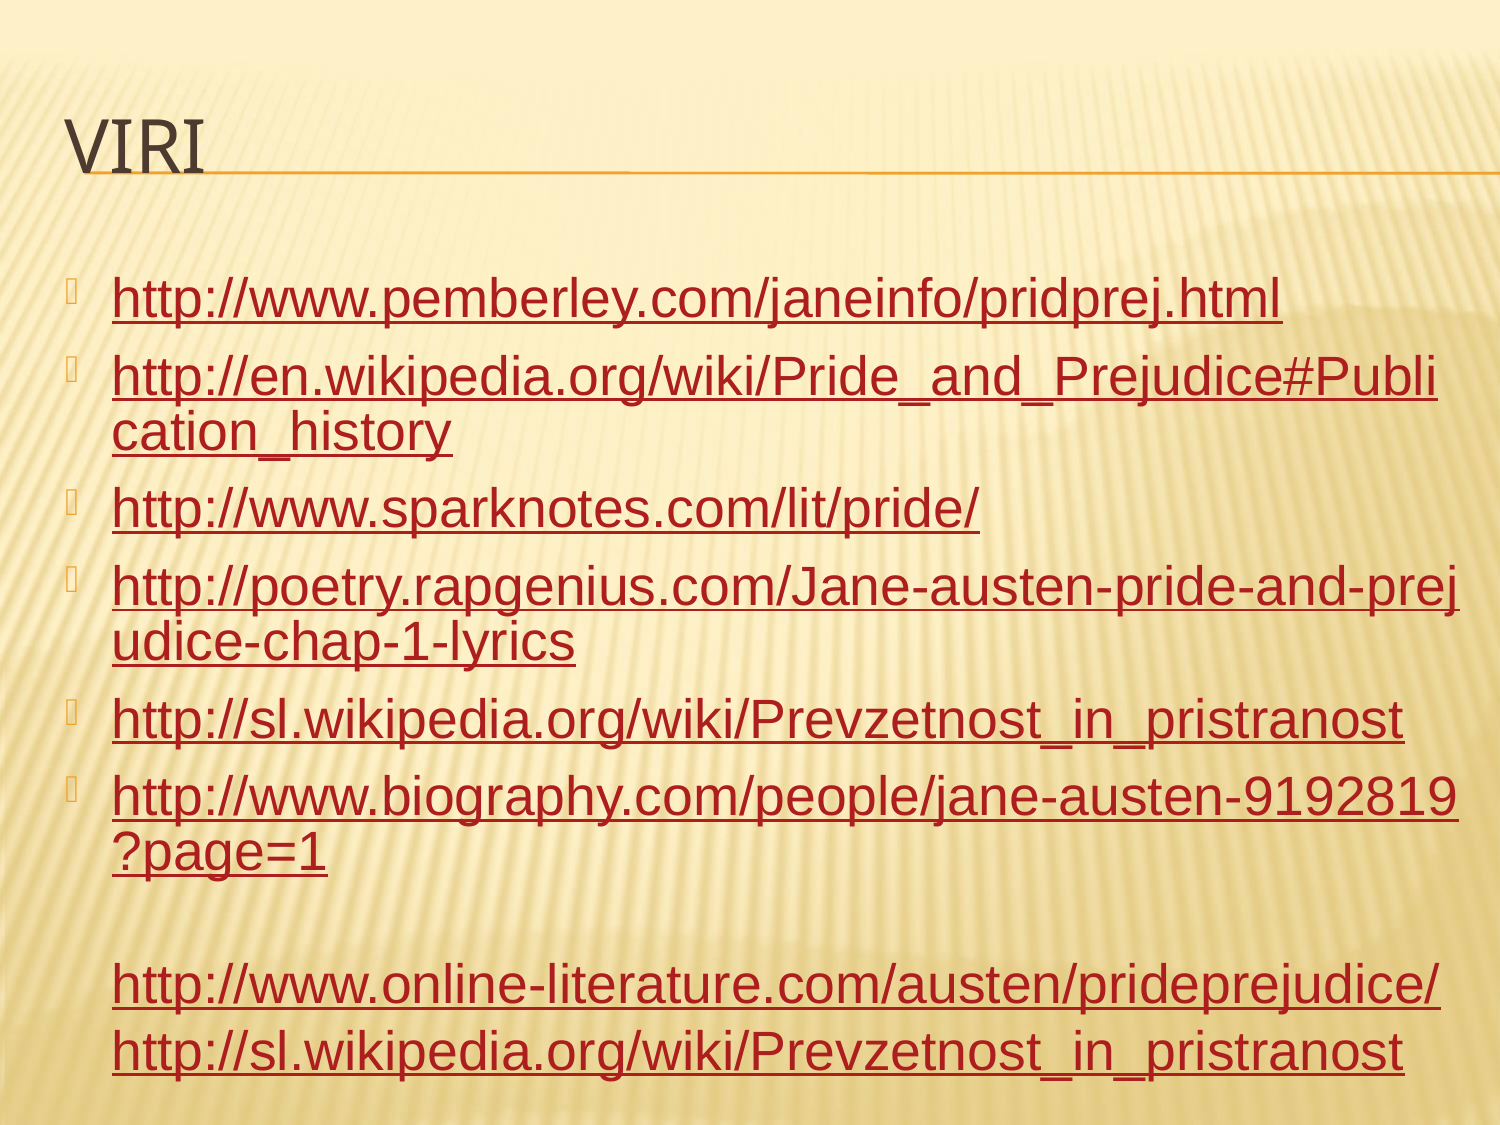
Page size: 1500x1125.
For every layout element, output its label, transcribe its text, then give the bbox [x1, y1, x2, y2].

title viri [50, 75, 1475, 213]
picture [0, 0, 1500, 1125]
list http://www.pemberley.com/janeinfo/pridprej.html http://en.wikipedia.org/wiki/Pride_and_Prejudice#Publication_history http://www.sparknotes.com/lit/pride/ http://poetry.rapgenius.com/Jane-austen-pride-and-prejudice-chap-1-lyrics http://sl.wikipedia.org/wiki/Prevzetnost_in_pristranost http://www.biography.com/people/jane-austen-9192819?page=1 http://www.online-literature.com/austen/prideprejudice/ http://sl.wikipedia.org/wiki/Prevzetnost_in_pristranost [50, 254, 1475, 998]
